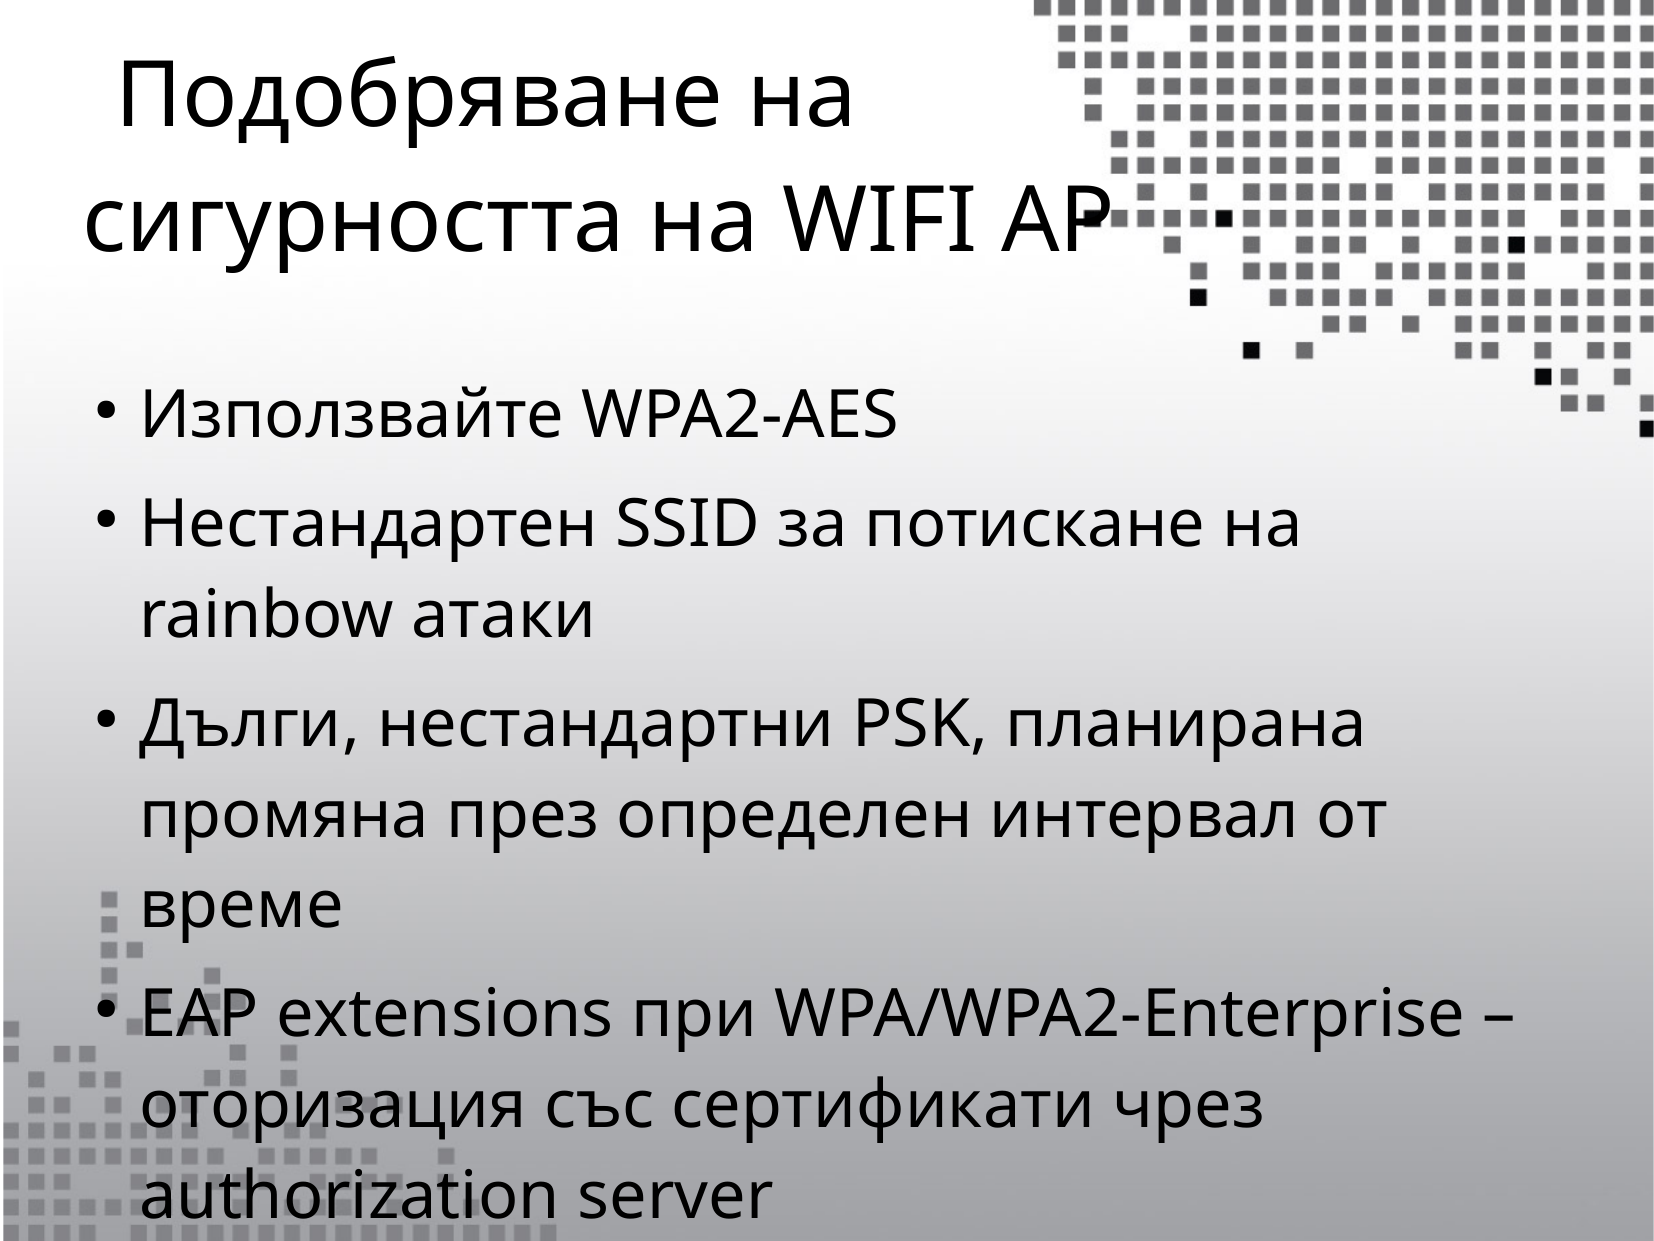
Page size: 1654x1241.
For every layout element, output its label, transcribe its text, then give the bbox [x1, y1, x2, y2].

title Подобряване на сигурността на WIFI AP [82, 49, 1571, 257]
picture [3, 0, 1654, 1241]
text_box Използвайте WPA2-AES Нестандартен SSID за потискане на rainbow атаки Дълги, нестандартни PSK, планирана промяна през определен интервал от време EAP extensions при WPA/WPA2-Enterprise – оторизация със сертификати чрез authorization server [86, 366, 1576, 1187]
